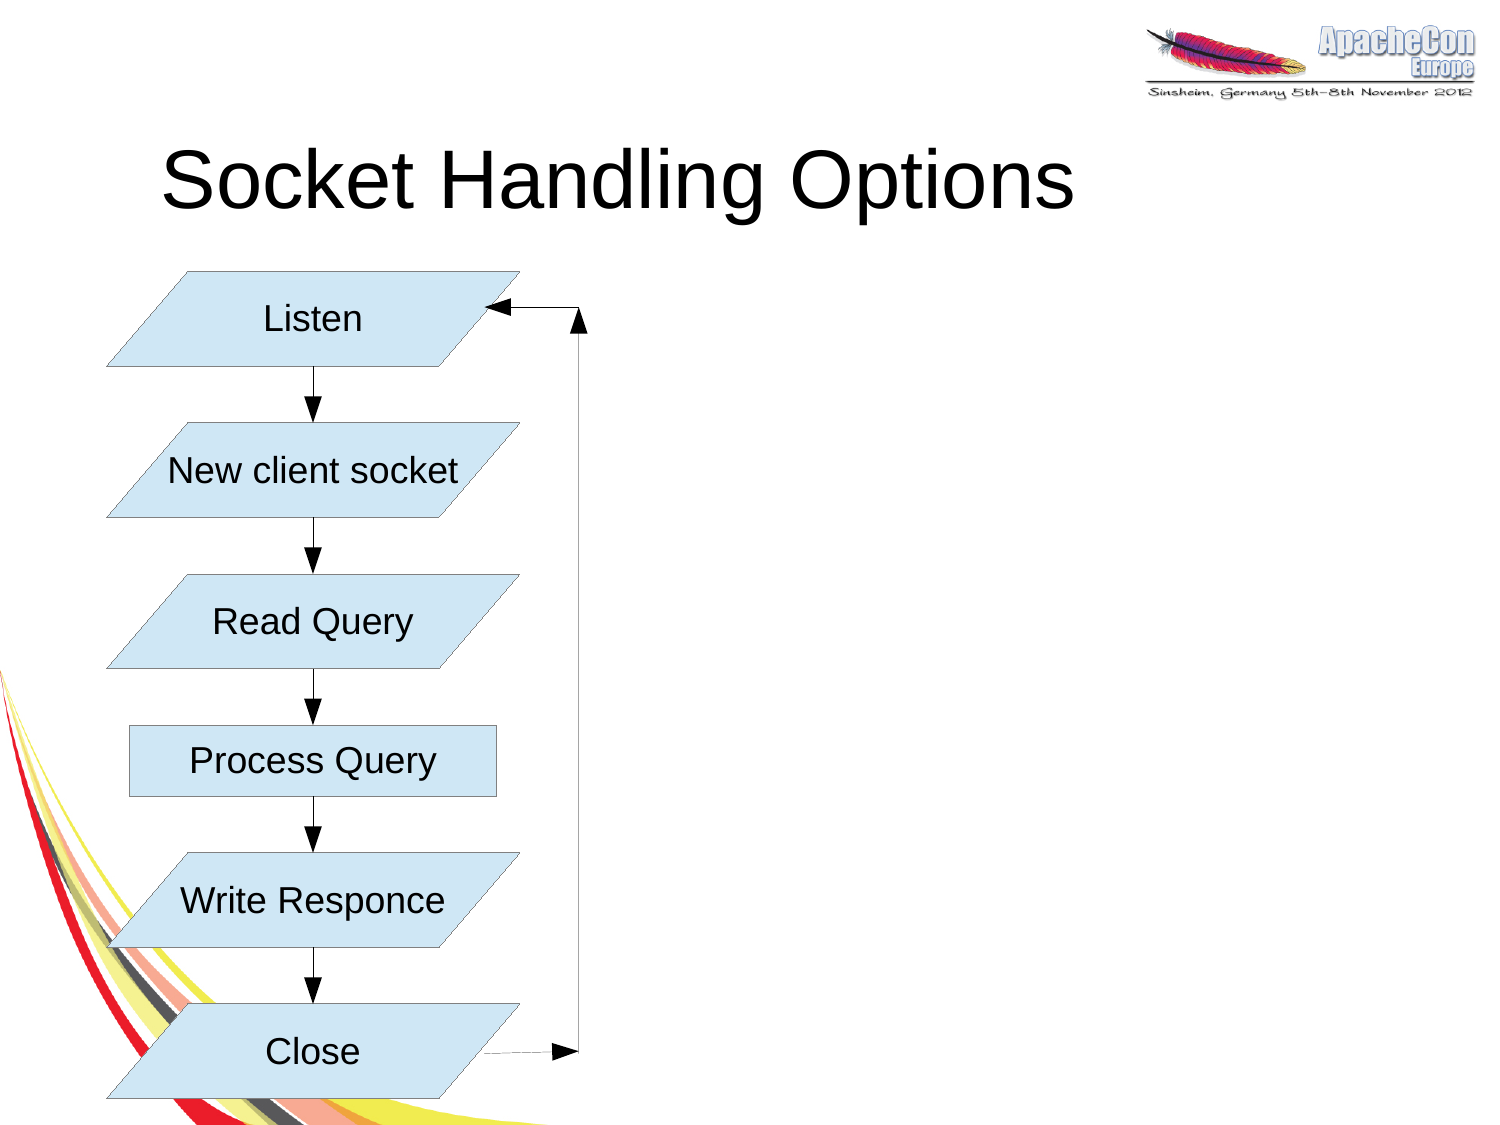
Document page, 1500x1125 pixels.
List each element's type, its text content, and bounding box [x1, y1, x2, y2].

title Socket Handling Options [160, 128, 1393, 231]
text_box Close [106, 1003, 520, 1099]
text_box Read Query [106, 574, 520, 669]
text_box Listen [106, 271, 520, 367]
picture [0, 0, 1500, 1125]
text_box New client socket [106, 422, 520, 518]
text_box Write Responce [106, 852, 520, 948]
text_box Process Query [129, 725, 497, 797]
